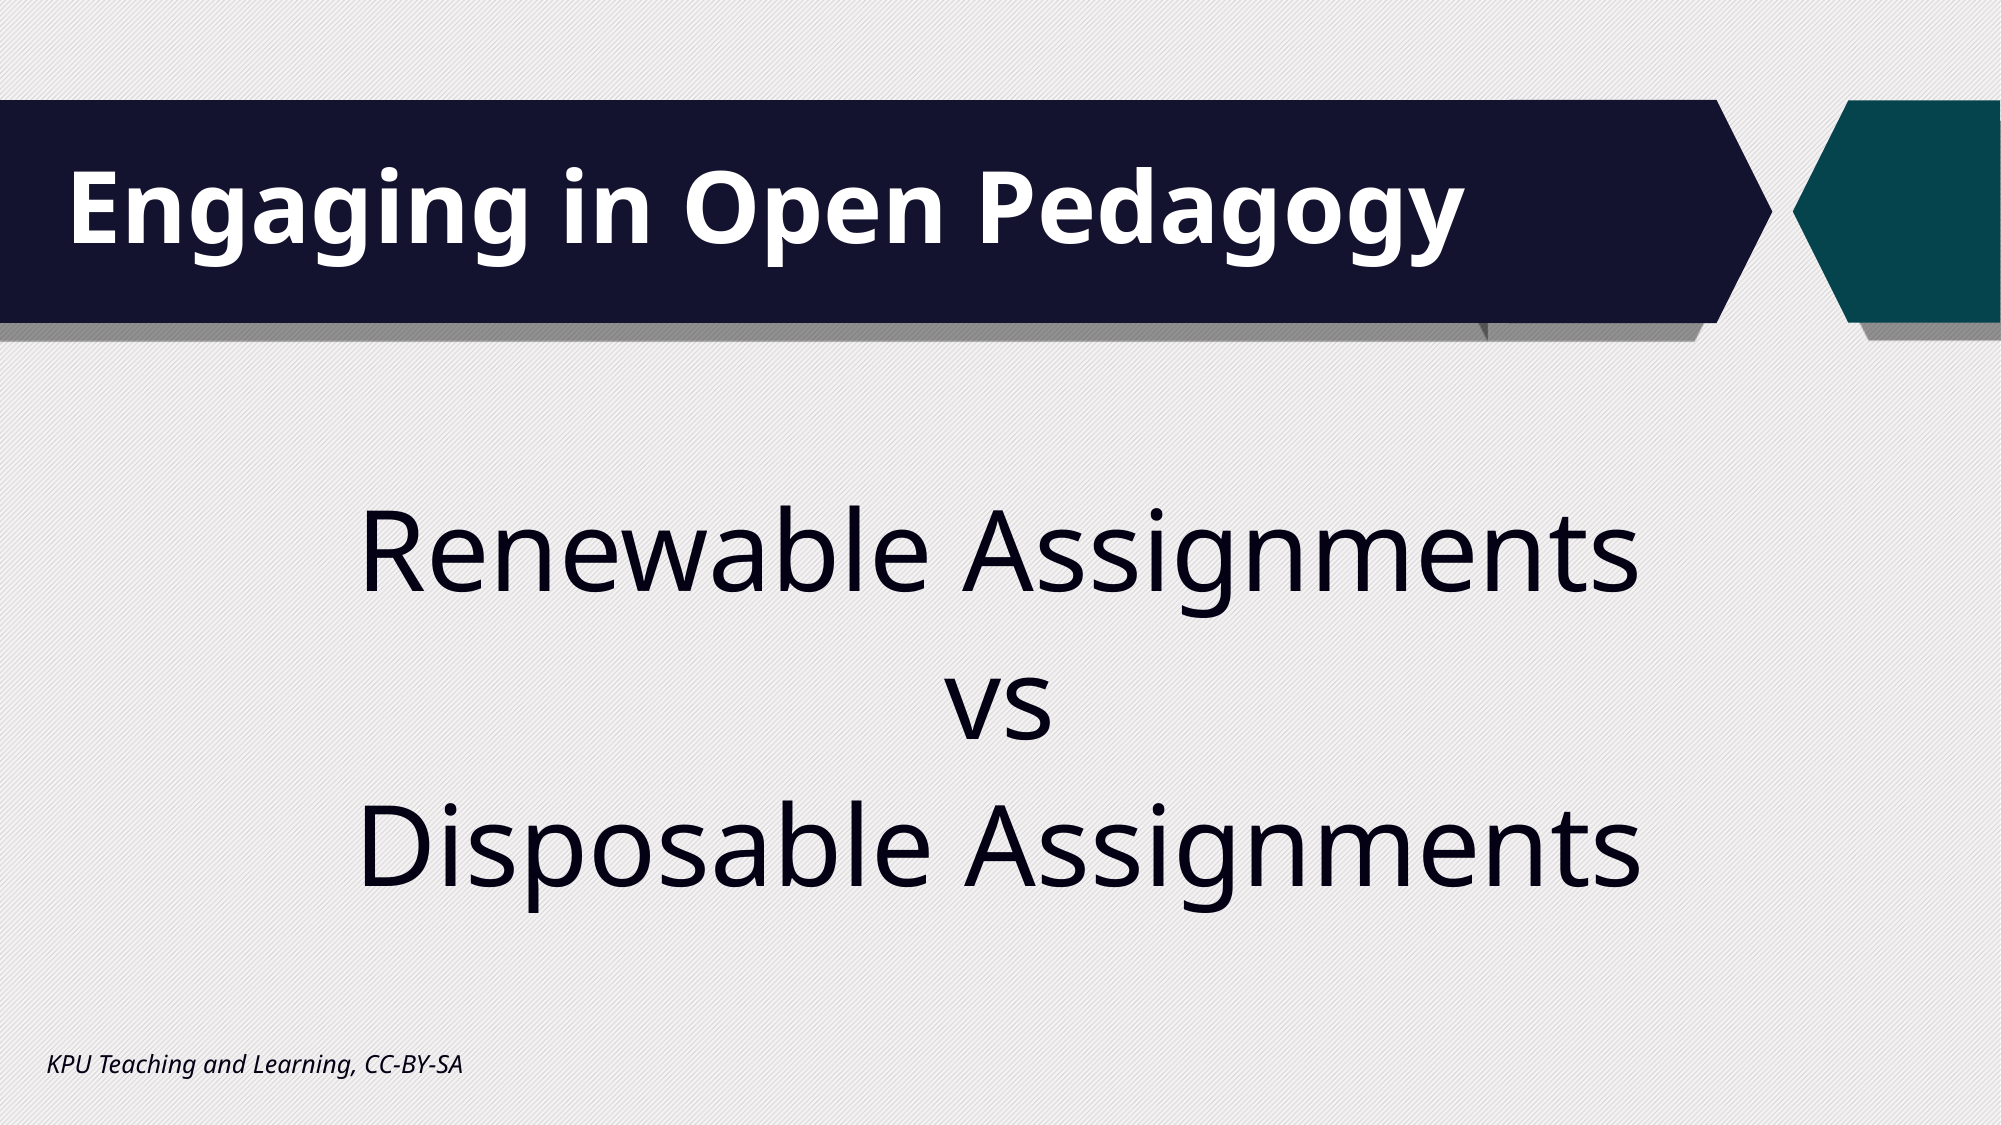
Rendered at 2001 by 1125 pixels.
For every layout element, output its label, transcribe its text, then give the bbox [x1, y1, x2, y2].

list Renewable Assignments vs Disposable Assignments [94, 388, 1906, 1000]
title Engaging in Open Pedagogy [50, 122, 1689, 300]
text_box KPU Teaching and Learning, CC-BY-SA [31, 1033, 1159, 1094]
